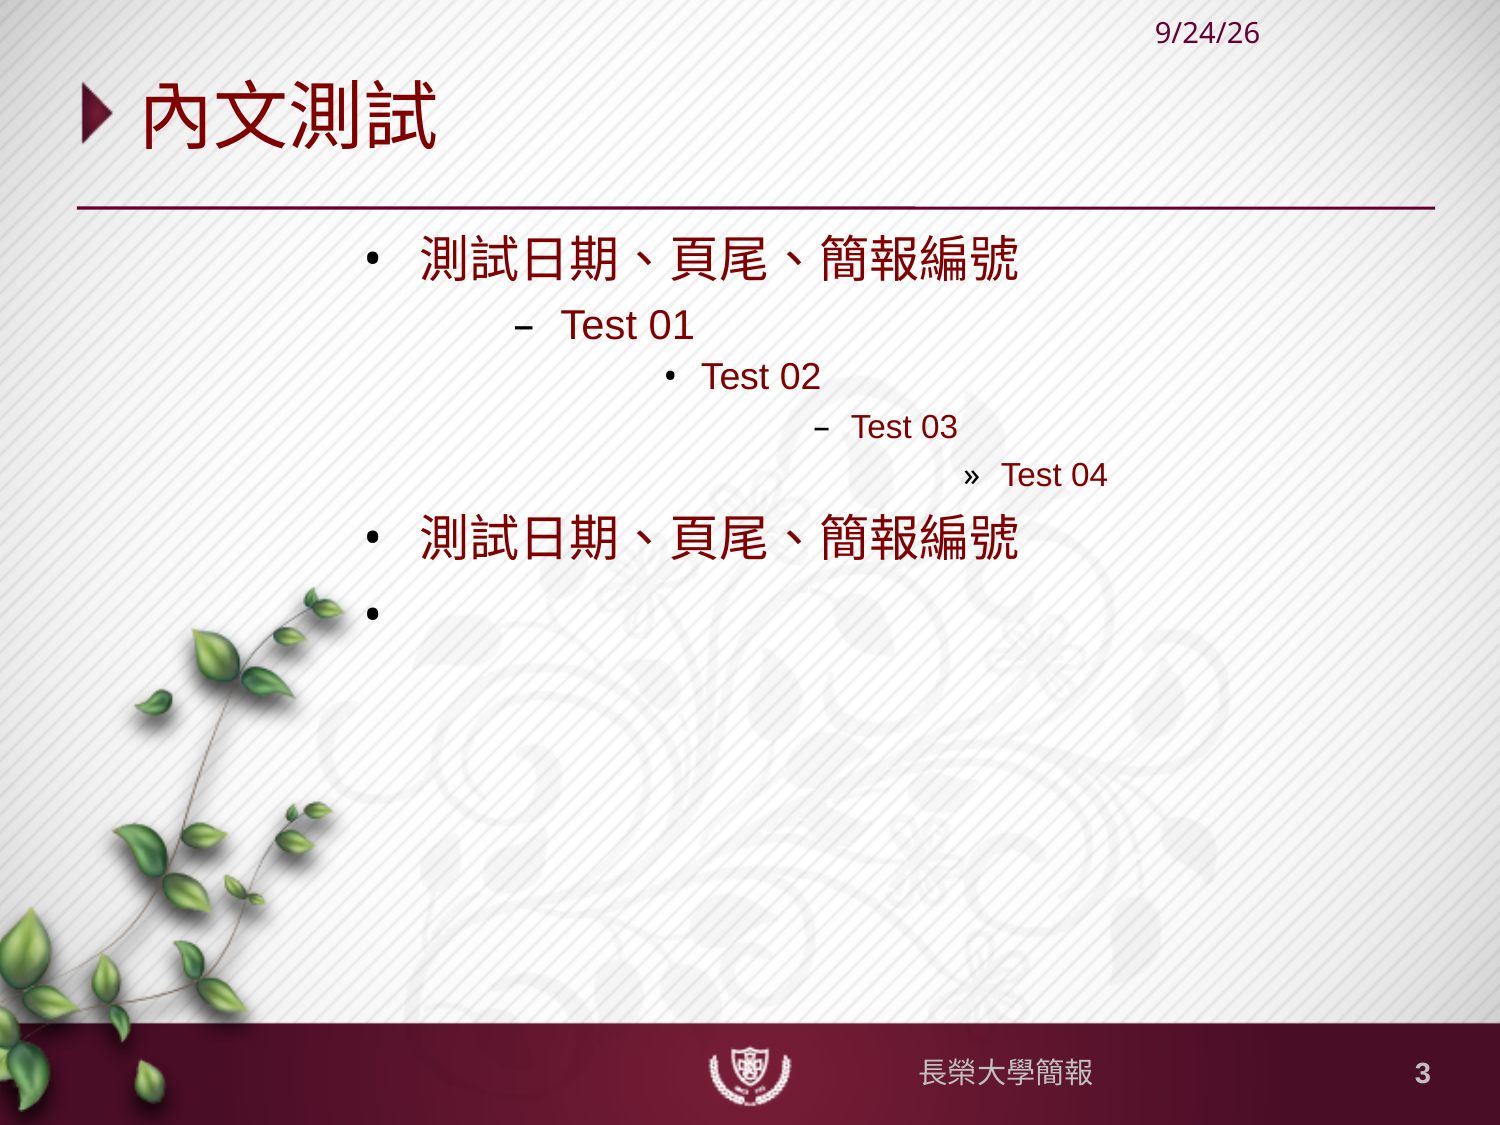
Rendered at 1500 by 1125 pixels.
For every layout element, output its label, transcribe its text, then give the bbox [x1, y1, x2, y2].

title 內文測試 [123, 31, 1424, 197]
text_box [1139, 7, 1489, 55]
text_box 長榮大學簡報 [903, 1046, 1399, 1106]
list 測試日期、頁尾、簡報編號 Test 01 Test 02 Test 03 Test 04 測試日期、頁尾、簡報編號 [348, 220, 1426, 1000]
text_box [1399, 1046, 1483, 1106]
